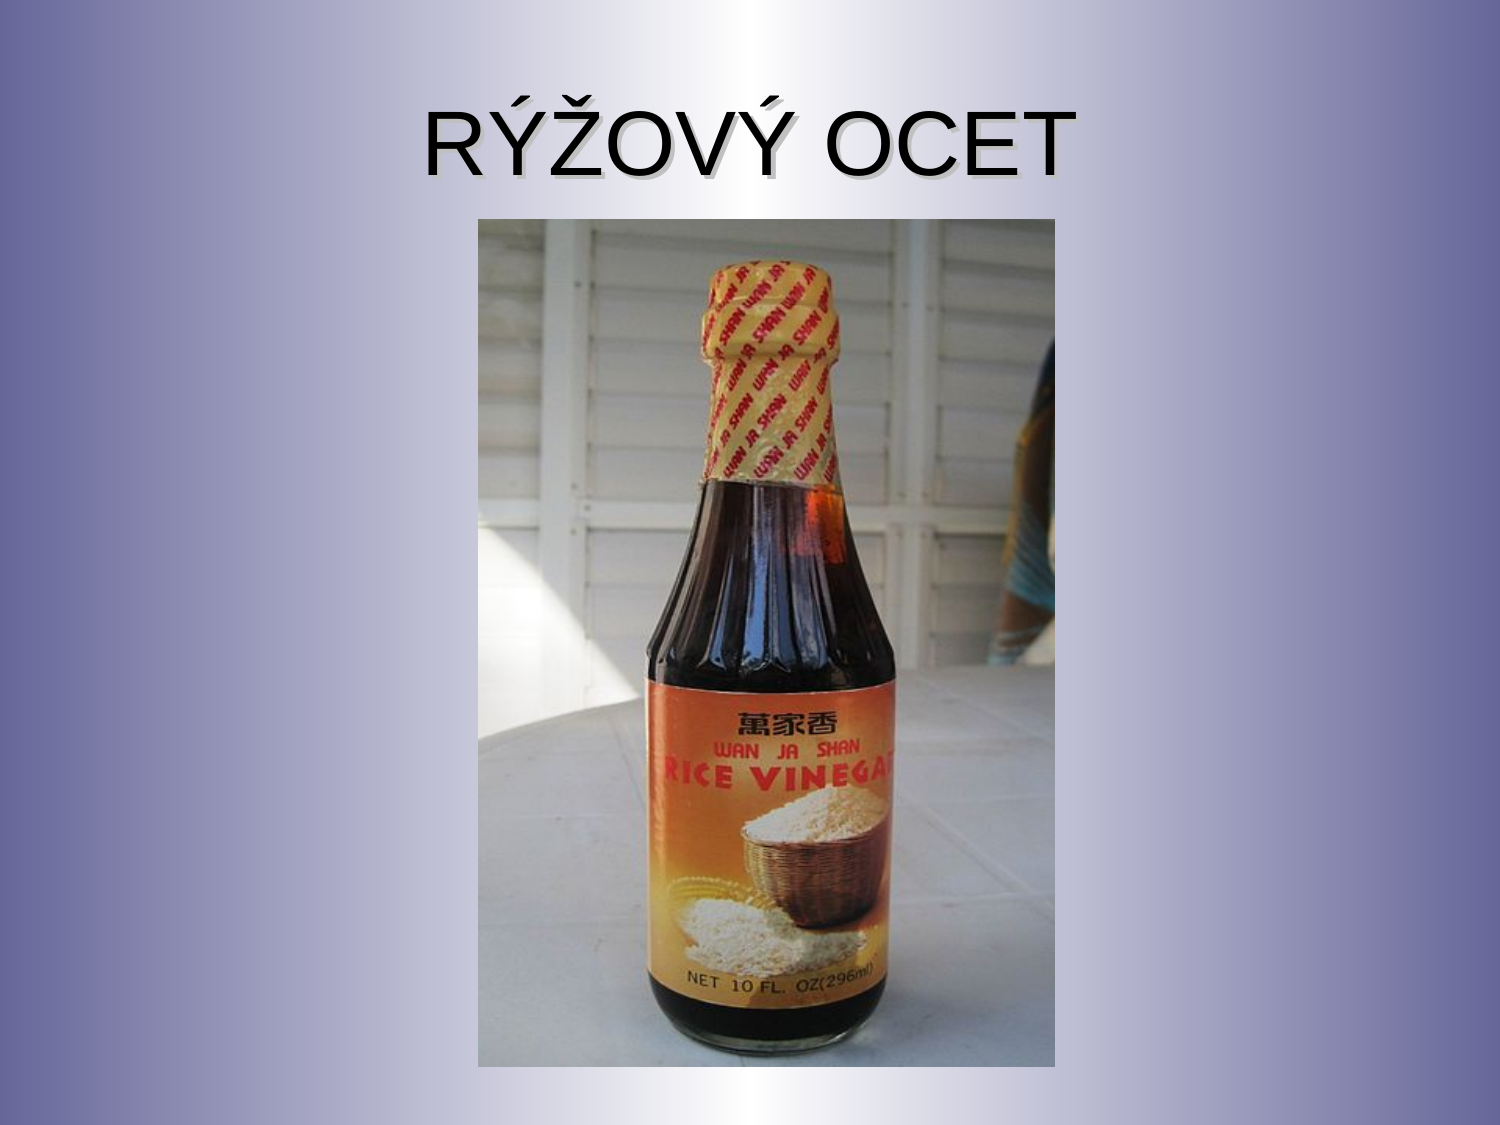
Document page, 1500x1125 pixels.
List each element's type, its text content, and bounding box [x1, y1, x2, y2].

title RÝŽOVÝ OCET [75, 45, 1426, 233]
picture [478, 219, 1055, 1067]
